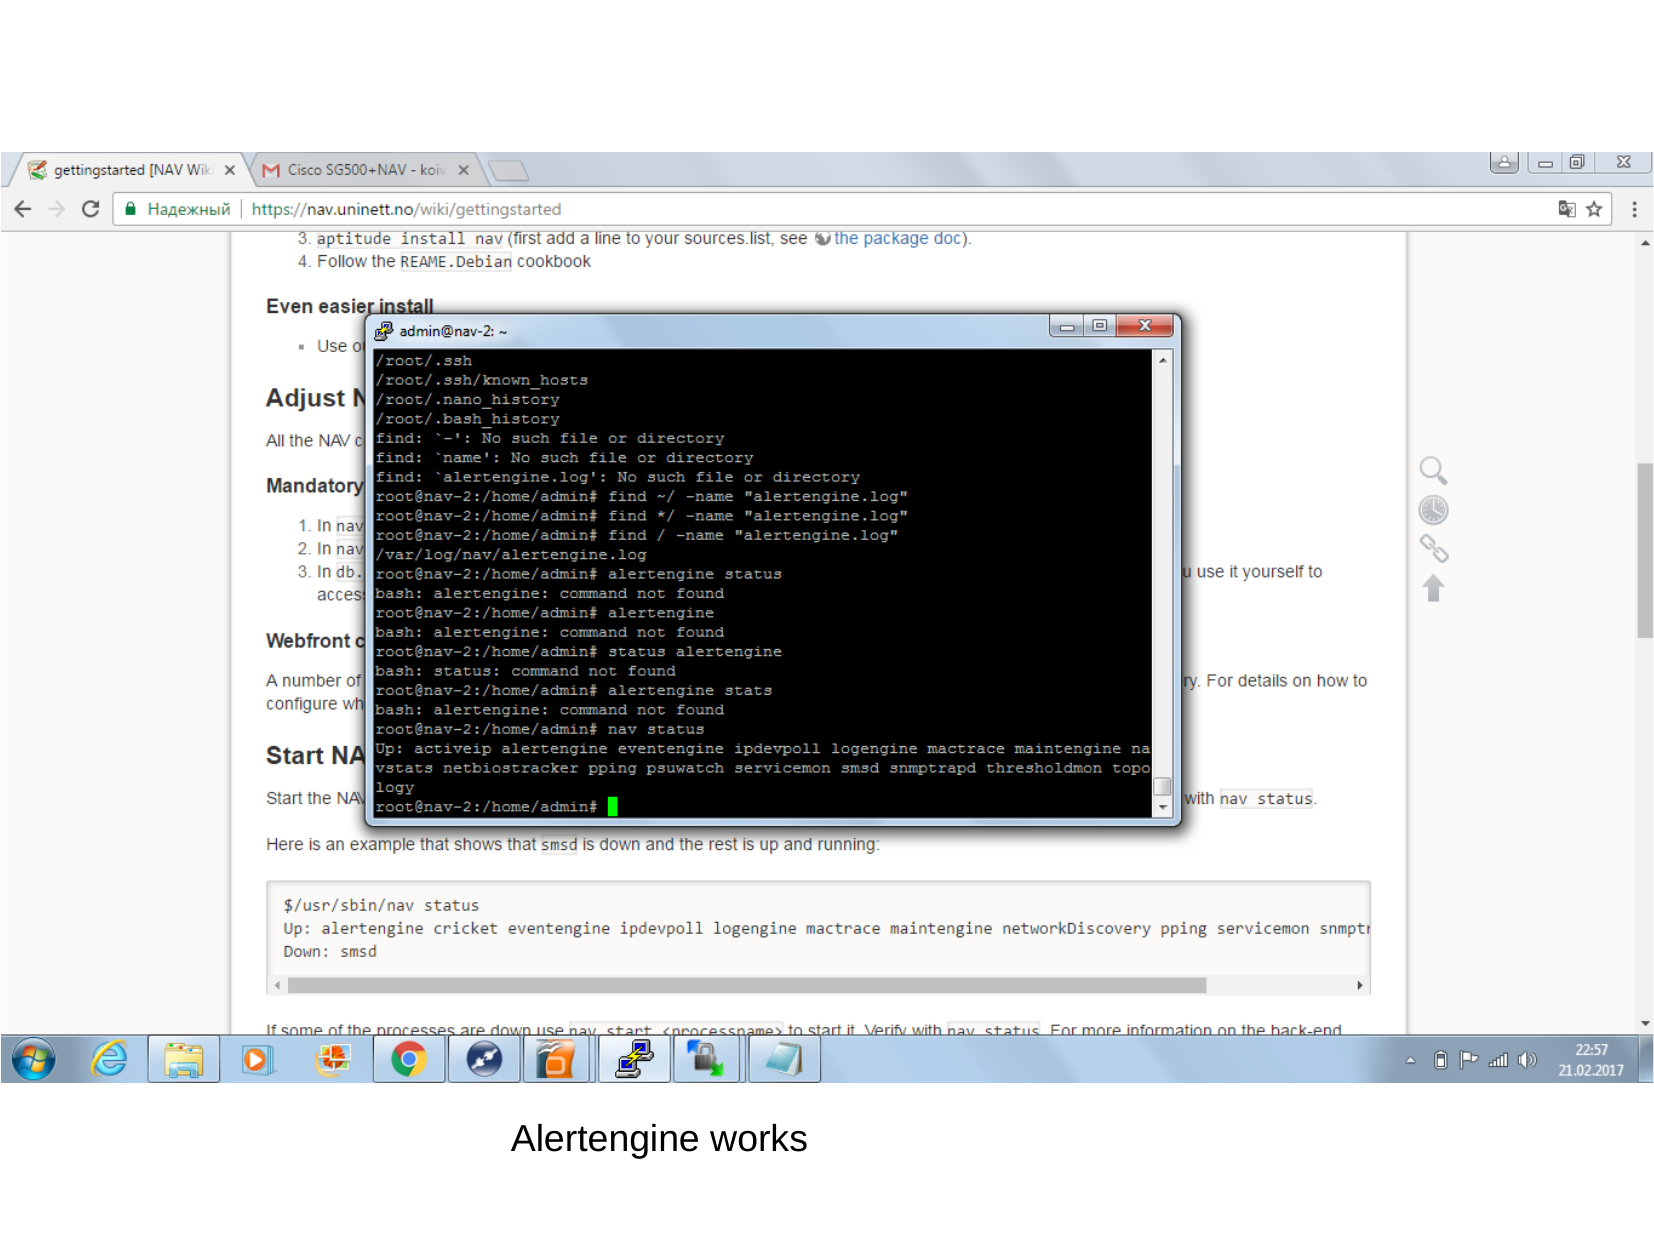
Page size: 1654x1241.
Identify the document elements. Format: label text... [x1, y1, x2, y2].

text_box Alertengine works [496, 1110, 823, 1168]
picture [1, 152, 1654, 1083]
